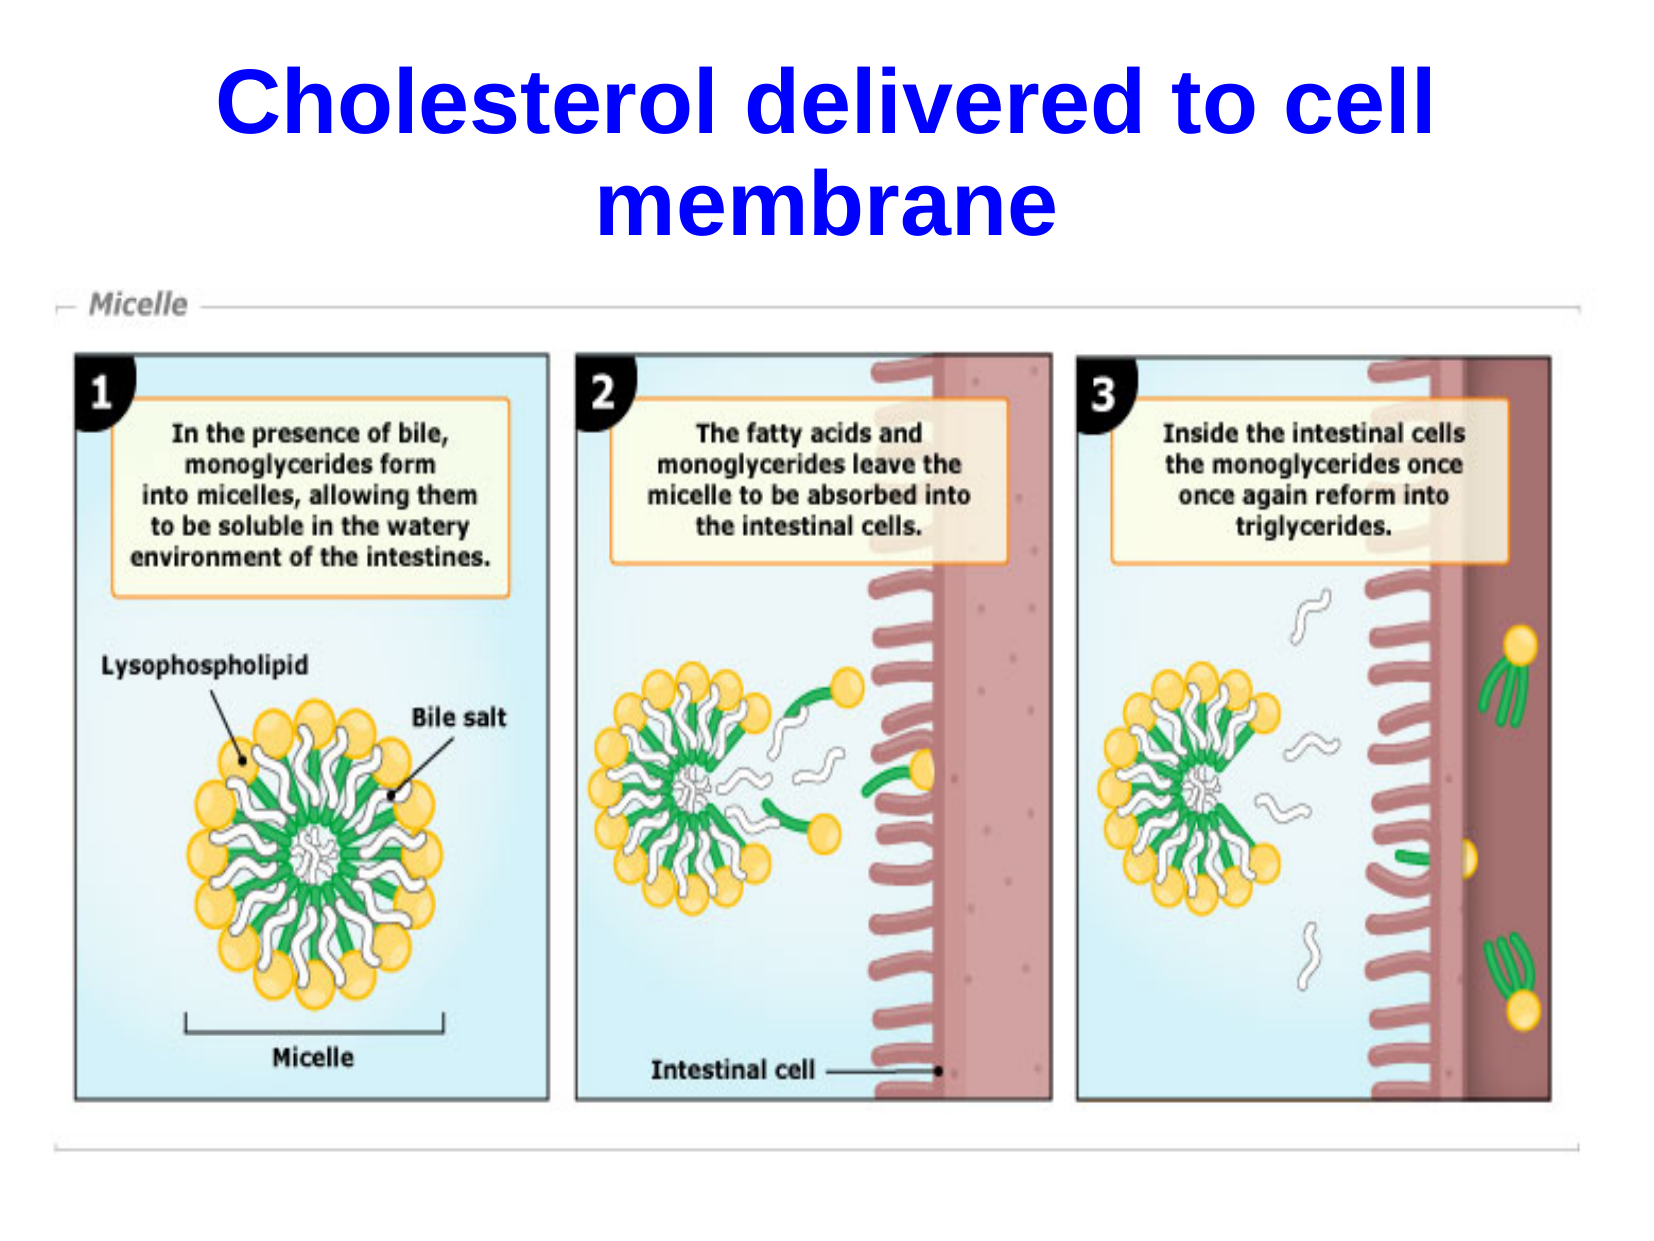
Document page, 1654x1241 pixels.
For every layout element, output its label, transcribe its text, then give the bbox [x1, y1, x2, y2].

title Cholesterol delivered to cell membrane [82, 49, 1571, 257]
picture [35, 268, 1595, 1170]
